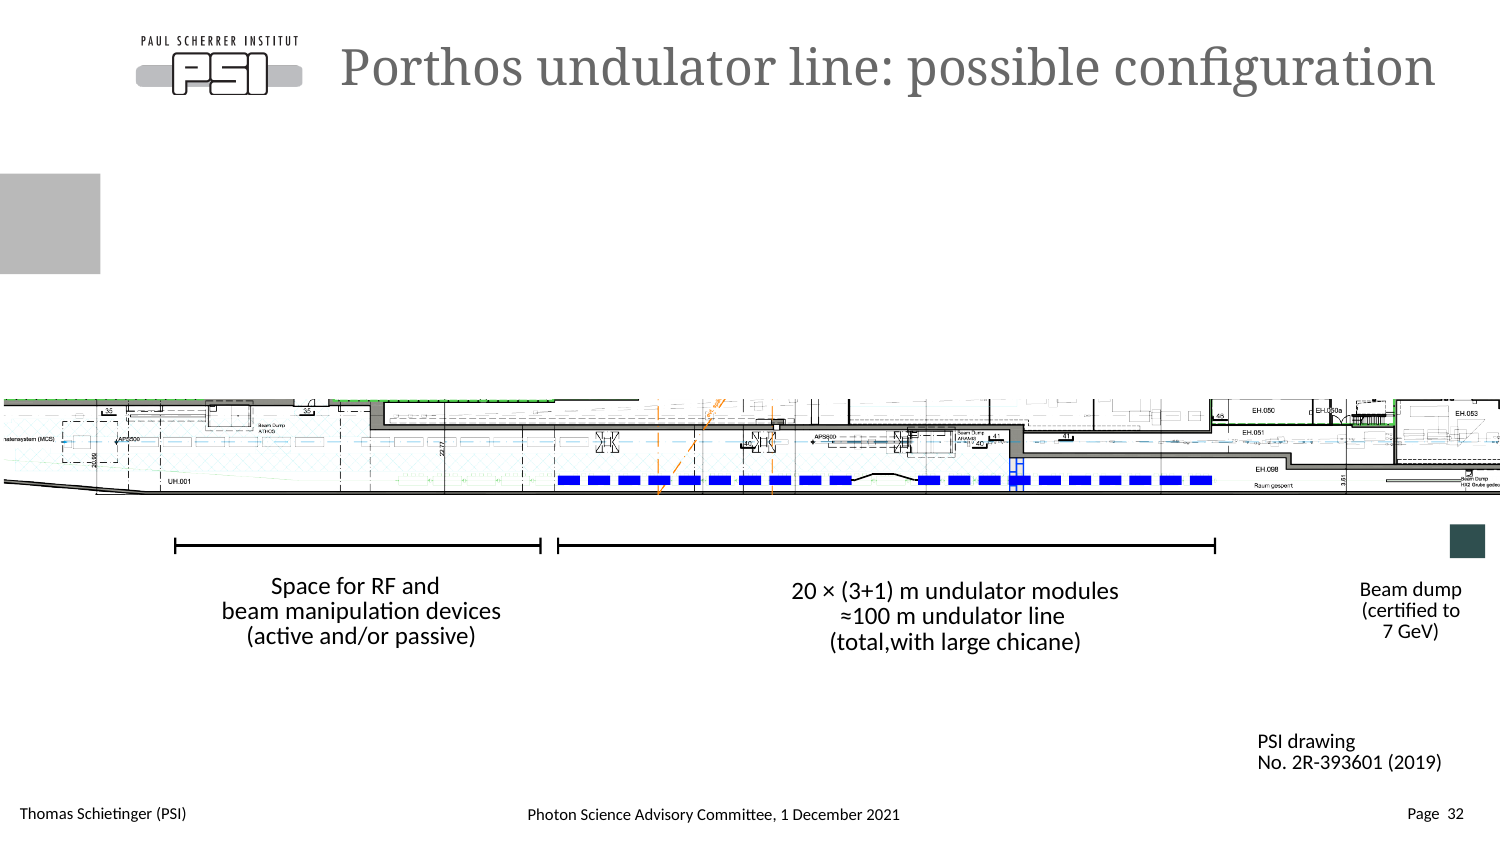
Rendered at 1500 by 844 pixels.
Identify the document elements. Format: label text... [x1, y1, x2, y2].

text_box [1008, 475, 1031, 485]
text_box [648, 475, 671, 485]
text_box Space for RF and beam manipulation devices (active and/or passive) [170, 568, 553, 659]
text_box [948, 475, 971, 485]
text_box 20 × (3+1) m undulator modules ≈100 m undulator line (total,with large chicane) [714, 573, 1197, 664]
text_box [1159, 475, 1182, 485]
text_box [678, 475, 701, 485]
text_box [799, 475, 822, 485]
text_box [708, 475, 731, 485]
text_box PSI drawing No. 2R-393601 (2019) [1242, 725, 1458, 785]
text_box [1129, 475, 1152, 485]
text_box [1449, 524, 1486, 559]
text_box [978, 475, 1001, 485]
text_box [739, 475, 762, 485]
text_box [1189, 475, 1212, 485]
text_box Beam dump (certified to 7 GeV) [1334, 573, 1488, 651]
text_box [769, 475, 792, 485]
text_box [1099, 475, 1122, 485]
text_box [1069, 475, 1092, 485]
text_box [918, 475, 941, 485]
text_box [618, 475, 641, 485]
text_box [557, 475, 580, 485]
title Porthos undulator line: possible configuration [340, 35, 1442, 98]
text_box [588, 475, 611, 485]
picture [3, 399, 1500, 495]
text_box [829, 475, 852, 485]
text_box [1038, 475, 1061, 485]
